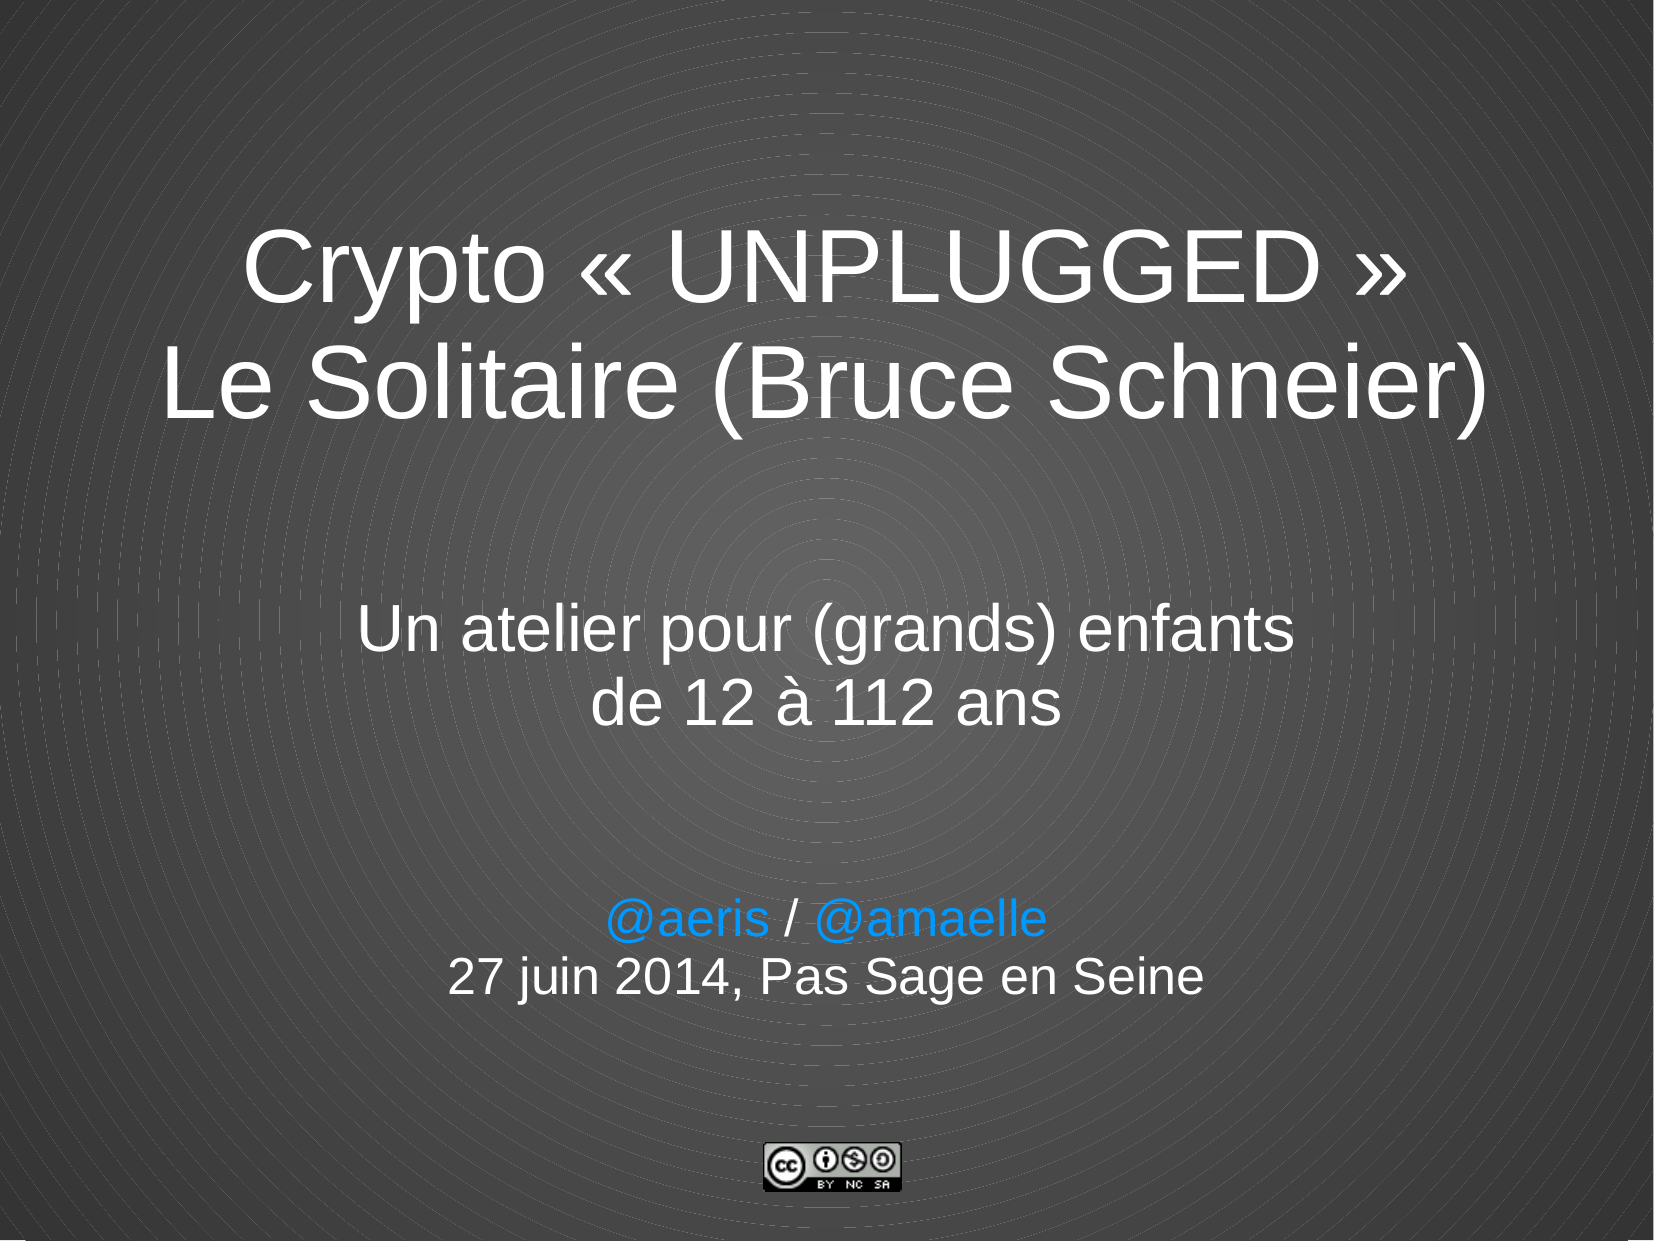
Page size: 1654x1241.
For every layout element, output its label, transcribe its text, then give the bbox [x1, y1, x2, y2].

picture [763, 1142, 902, 1192]
subtitle Crypto « UNPLUGGED » Le Solitaire (Bruce Schneier) Un atelier pour (grands) enfants de 12 à 112 ans @aeris / @amaelle 27 juin 2014, Pas Sage en Seine [82, 150, 1571, 1063]
